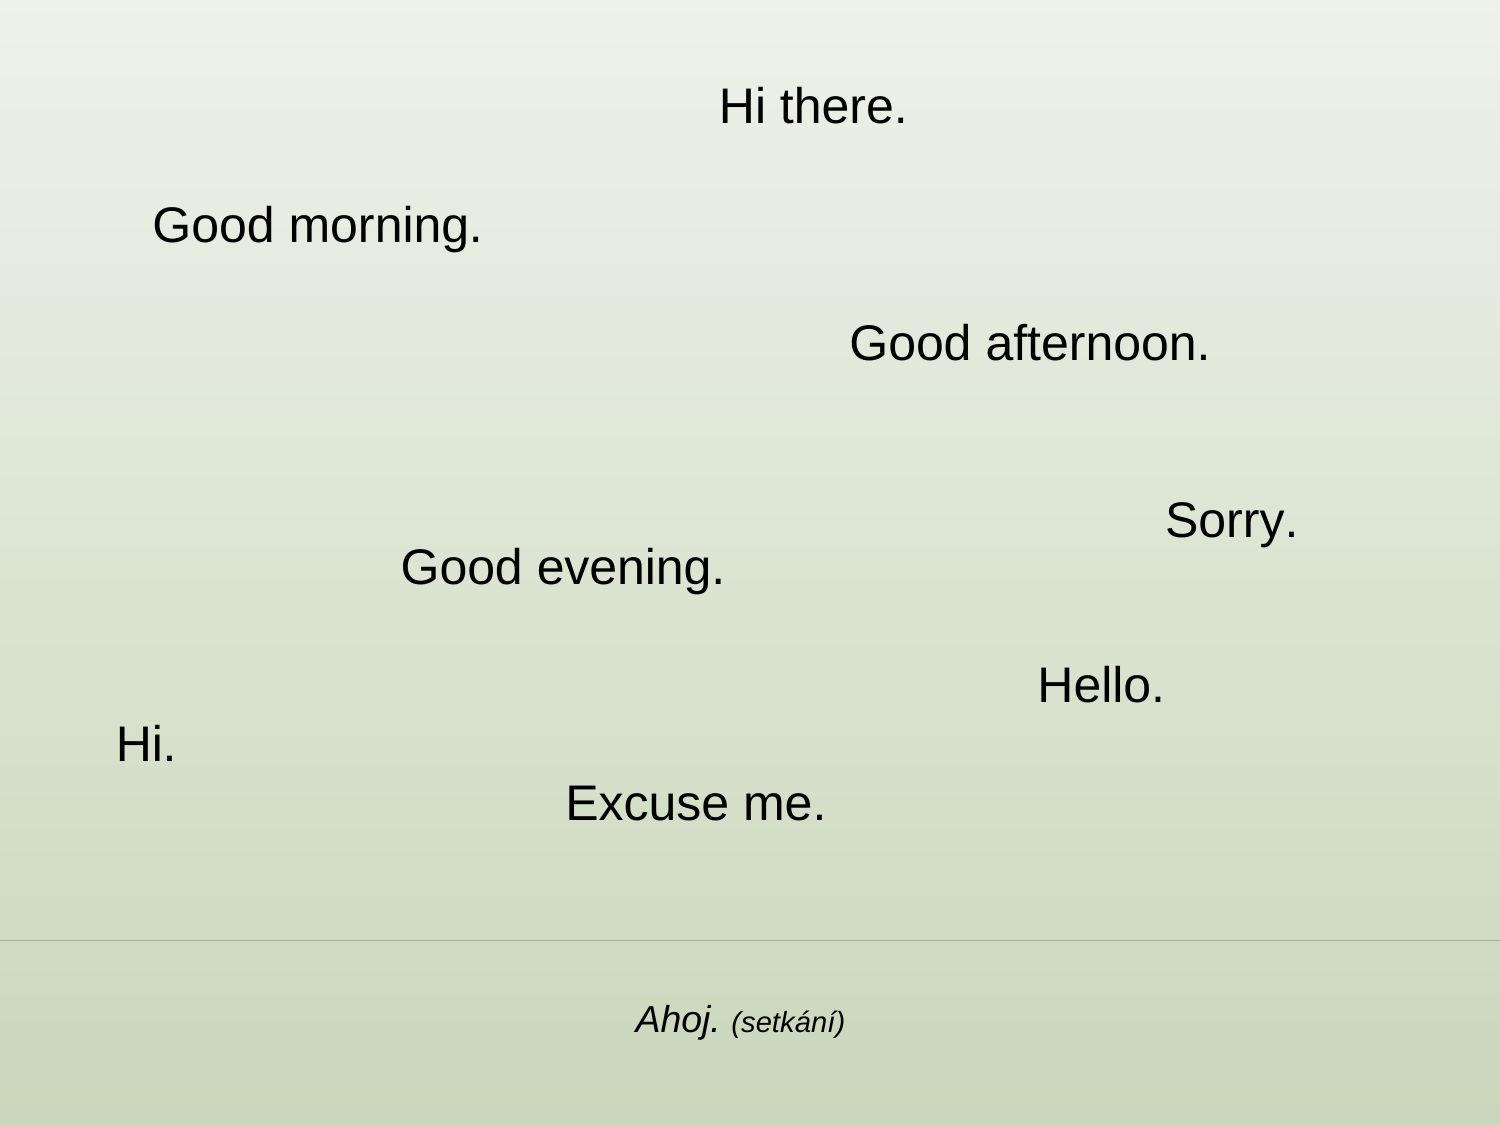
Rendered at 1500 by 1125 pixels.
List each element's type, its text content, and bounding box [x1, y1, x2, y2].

text_box Sorry. [1150, 479, 1314, 556]
text_box Hi. [100, 704, 192, 780]
text_box Good afternoon. [834, 302, 1226, 379]
text_box Good morning. [137, 184, 499, 261]
text_box Excuse me. [550, 763, 842, 839]
text_box Ahoj. (setkání) [620, 987, 861, 1049]
text_box Hello. [1022, 645, 1180, 721]
text_box Hi there. [704, 66, 923, 142]
text_box Good evening. [385, 527, 741, 603]
